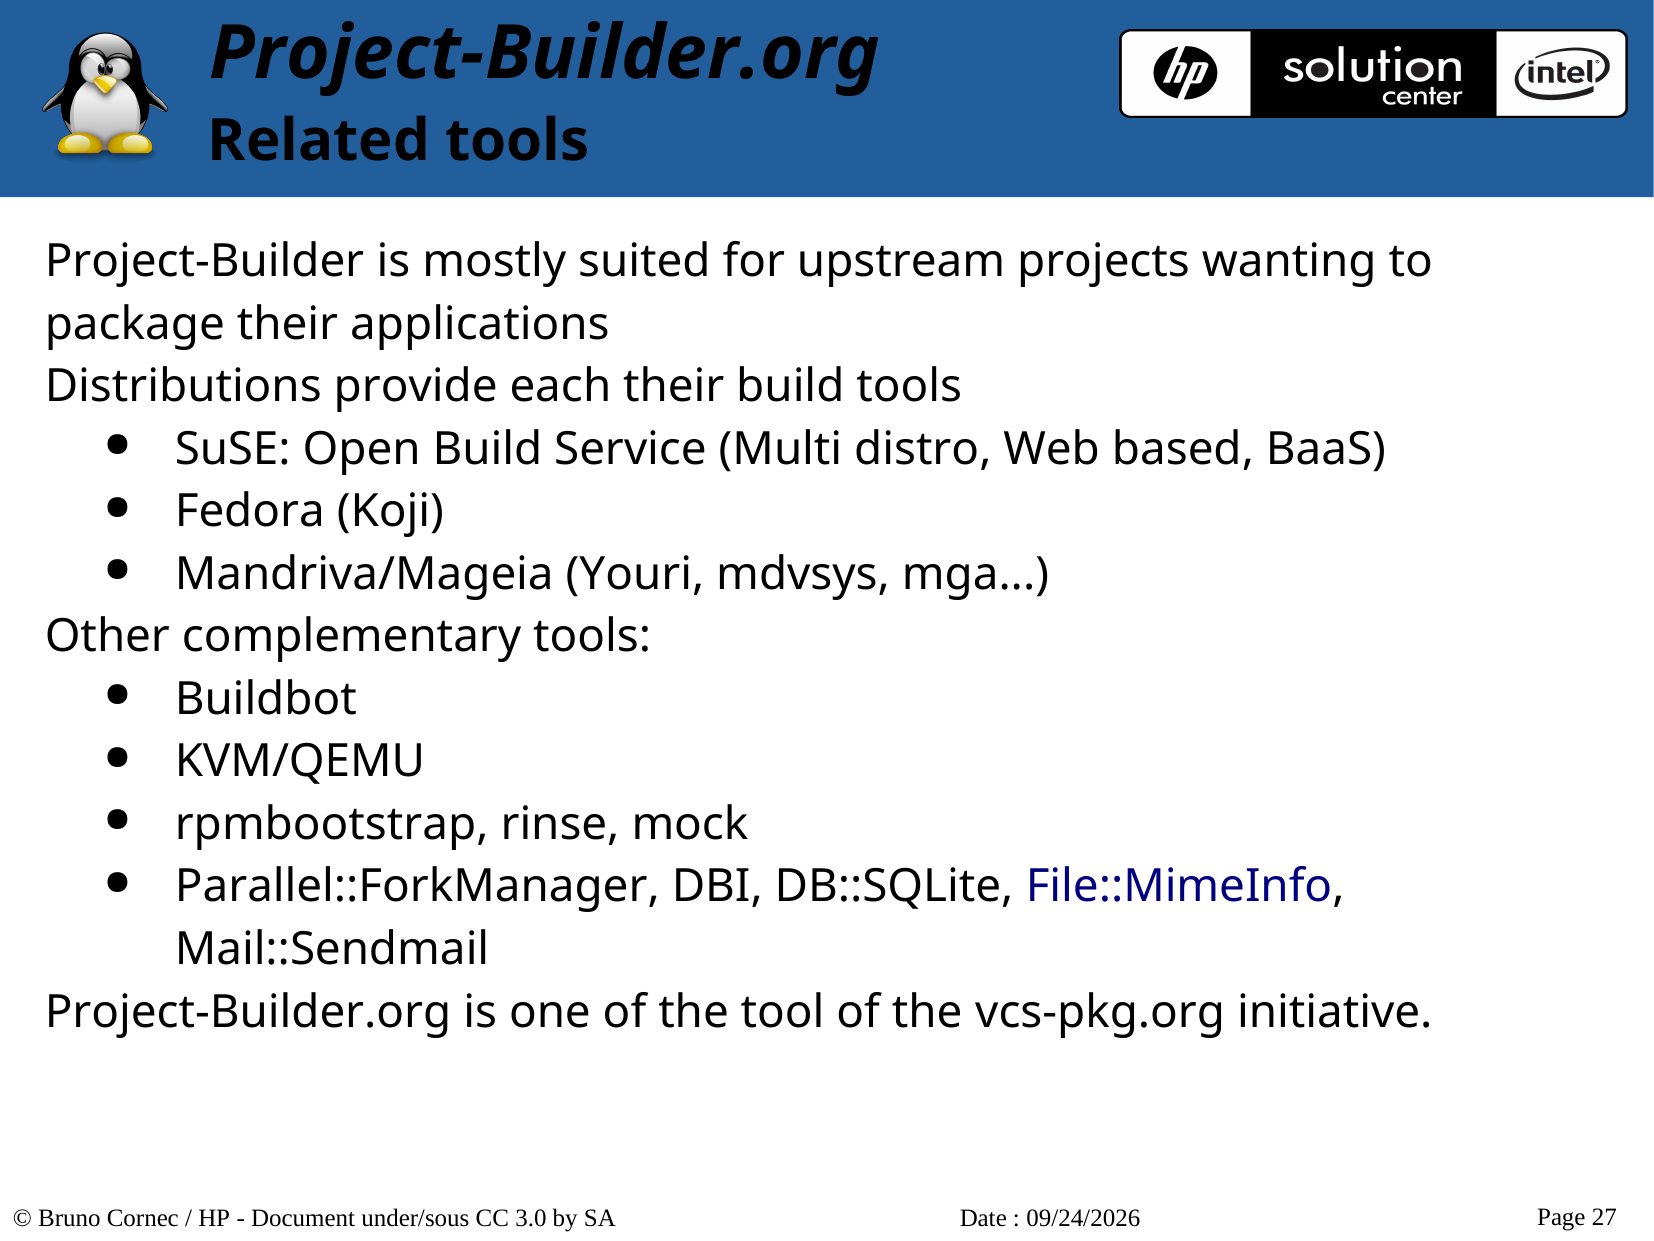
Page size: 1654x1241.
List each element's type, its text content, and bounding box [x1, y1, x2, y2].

title Related tools [207, 59, 1177, 221]
picture [42, 29, 168, 167]
picture [1119, 29, 1628, 118]
text_box Project-Builder is mostly suited for upstream projects wanting to package their applications Distributions provide each their build tools SuSE: Open Build Service (Multi distro, Web based, BaaS) Fedora (Koji) Mandriva/Mageia (Youri, mdvsys, mga...) Other complementary tools: Buildbot KVM/QEMU rpmbootstrap, rinse, mock Parallel::ForkManager, DBI, DB::SQLite, File::MimeInfo, Mail::Sendmail Project-Builder.org is one of the tool of the vcs-pkg.org initiative. [44, 227, 1624, 1148]
